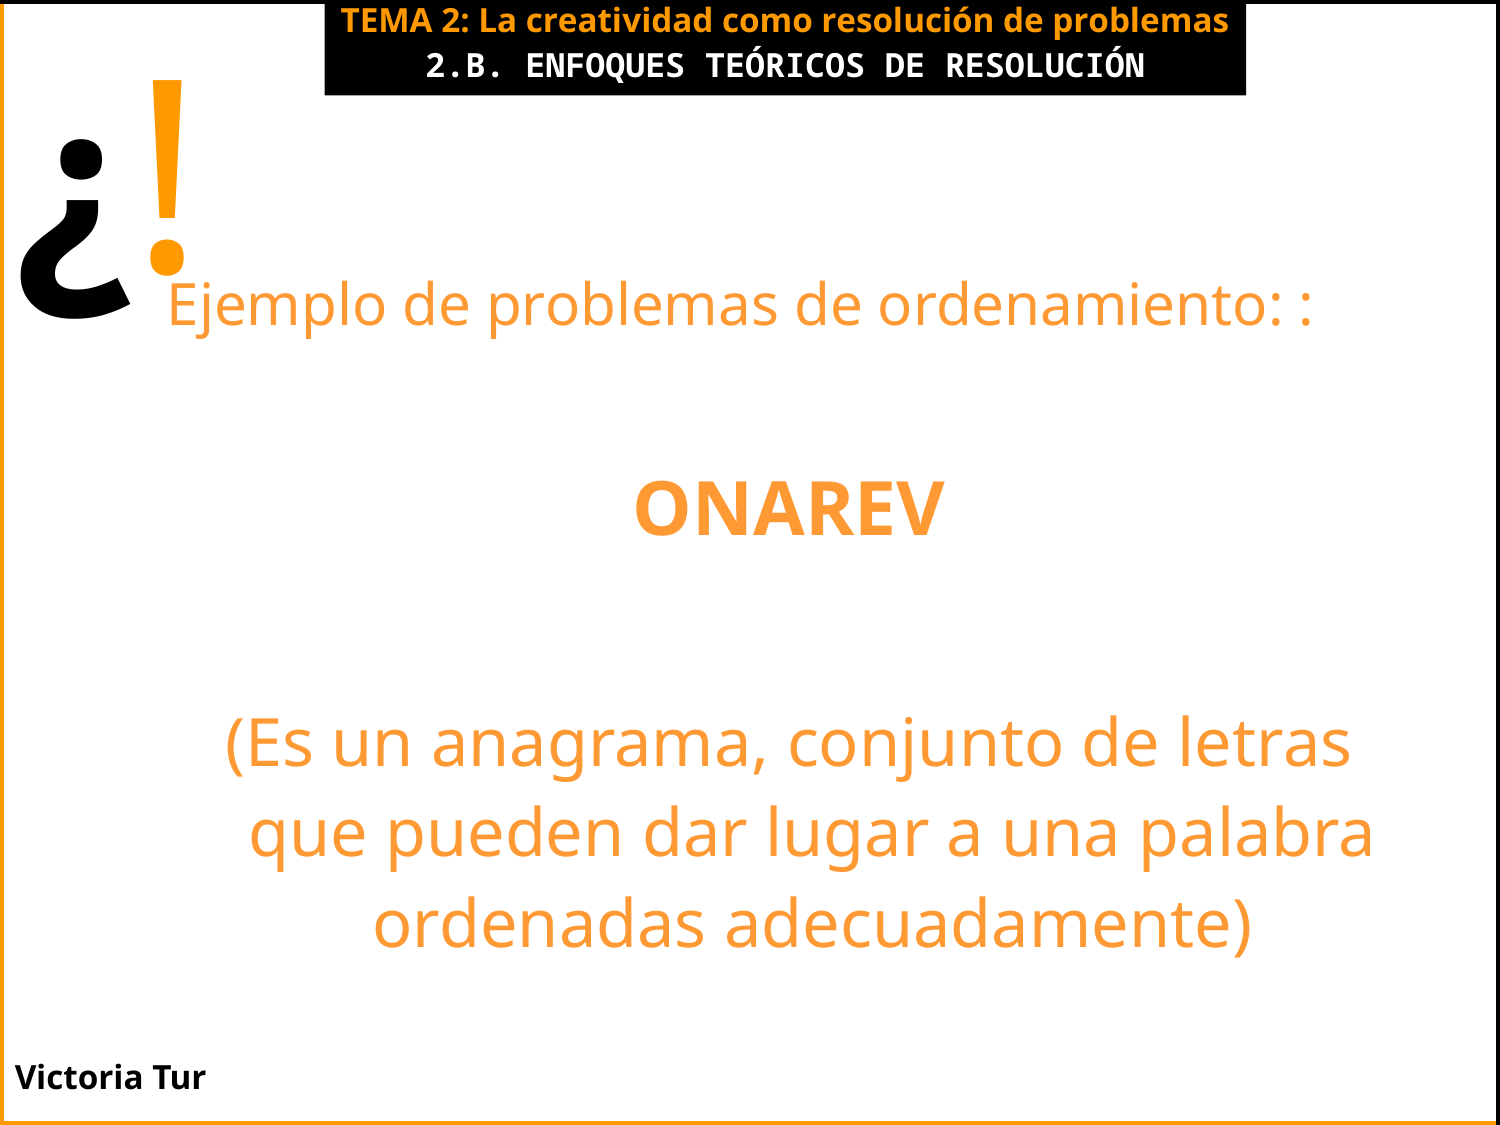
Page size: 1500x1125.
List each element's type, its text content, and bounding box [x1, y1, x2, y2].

list Ejemplo de problemas de ordenamiento: : ONAREV (Es un anagrama, conjunto de letras que pueden dar lugar a una palabra ordenadas adecuadamente) [76, 255, 1427, 1037]
